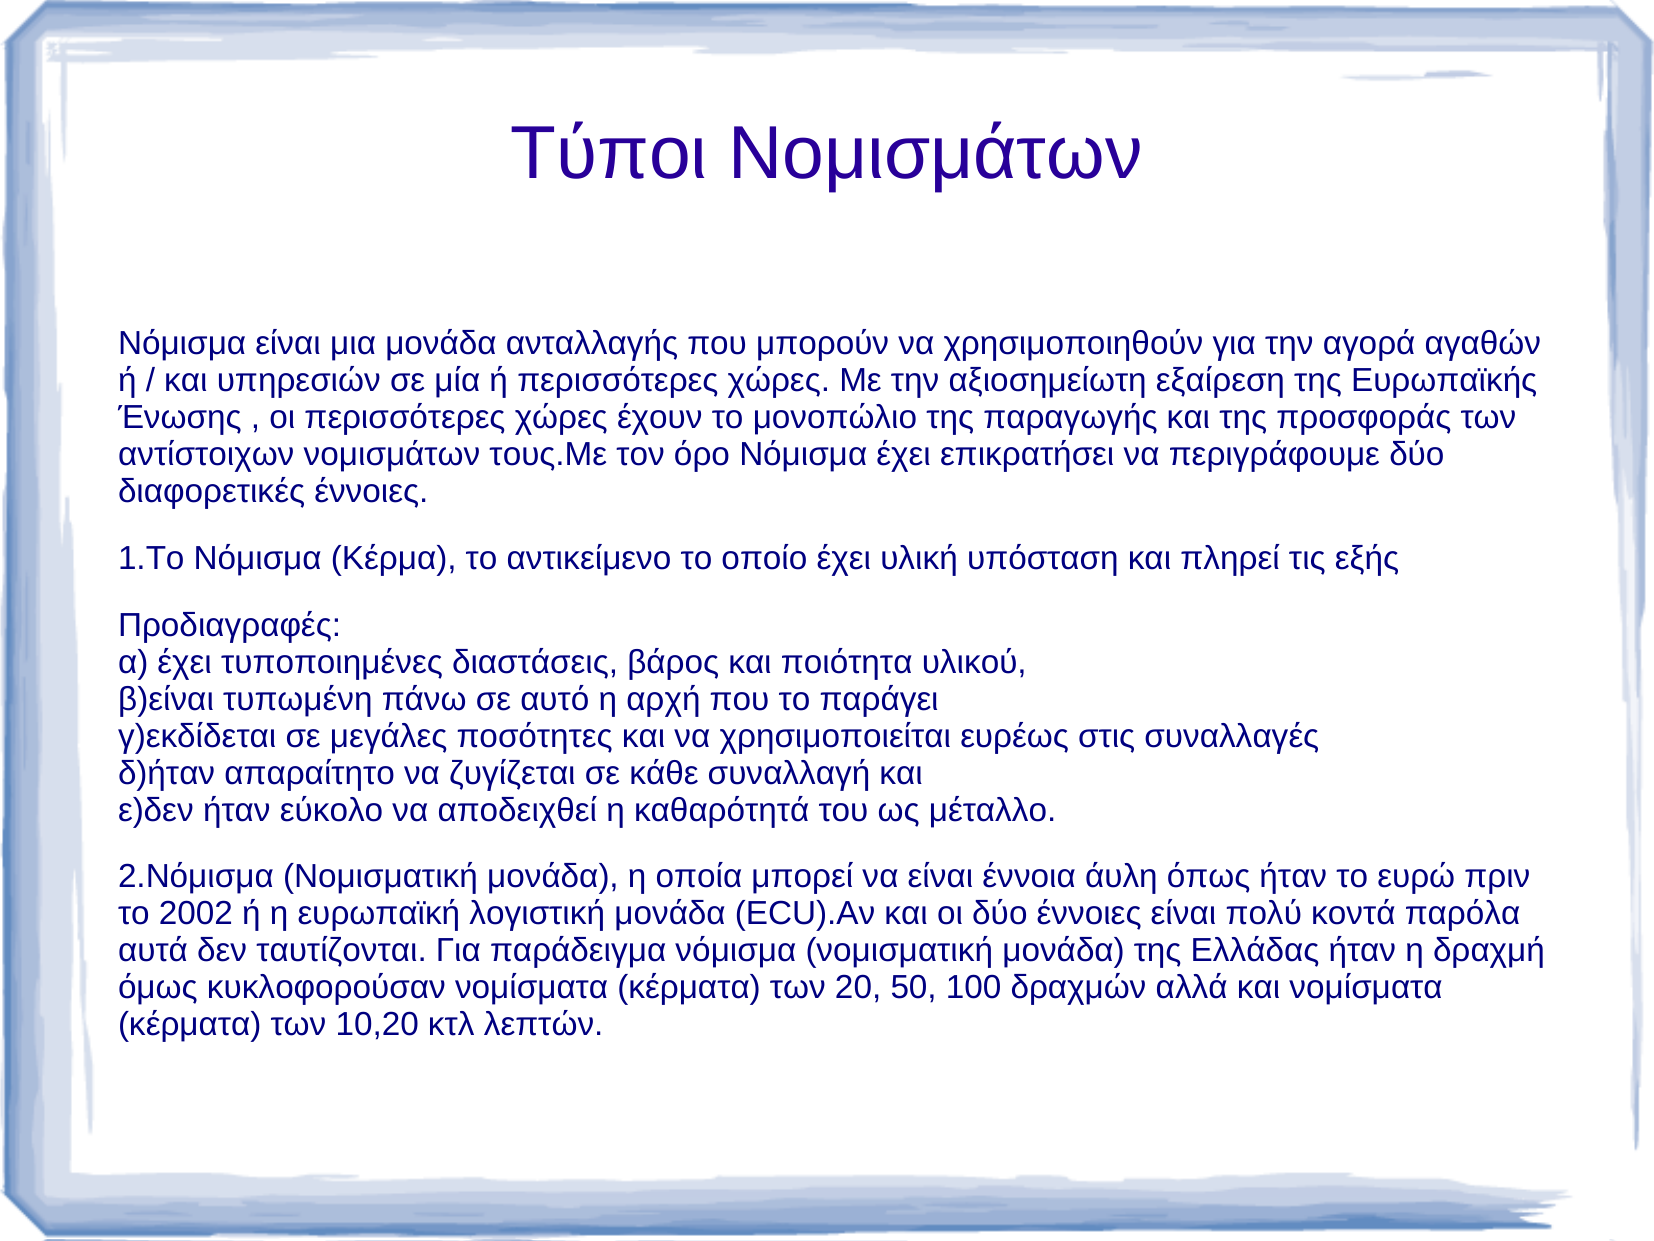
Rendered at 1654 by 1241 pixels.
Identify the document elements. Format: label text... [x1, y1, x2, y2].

list Νόμισμα είναι μια μονάδα ανταλλαγής που μπορούν να χρησιμοποιηθούν για την αγορά αγαθών ή / και υπηρεσιών σε μία ή περισσότερες χώρες. Με την αξιοσημείωτη εξαίρεση της Ευρωπαϊκής Ένωσης , οι περισσότερες χώρες έχουν το μονοπώλιο της παραγωγής και της προσφοράς των αντίστοιχων νομισμάτων τους.Με τον όρο Νόμισμα έχει επικρατήσει να περιγράφουμε δύο διαφορετικές έννοιες. 1.Το Νόμισμα (Κέρμα), το αντικείμενο το οποίο έχει υλική υπόσταση και πληρεί τις εξής Προδιαγραφές: α) έχει τυποποιημένες διαστάσεις, βάρος και ποιότητα υλικού, β)είναι τυπωμένη πάνω σε αυτό η αρχή που το παράγει γ)εκδίδεται σε μεγάλες ποσότητες και να χρησιμοποιείται ευρέως στις συναλλαγές δ)ήταν απαραίτητο να ζυγίζεται σε κάθε συναλλαγή και ε)δεν ήταν εύκολο να αποδειχθεί η καθαρότητά του ως μέταλλο. 2.Νόμισμα (Νομισματική μονάδα), η οποία μπορεί να είναι έννοια άυλη όπως ήταν το ευρώ πριν το 2002 ή η ευρωπαϊκή λογιστική μονάδα (ECU).Αν και οι δύο έννοιες είναι πολύ κοντά παρόλα αυτά δεν ταυτίζονται. Για παράδειγμα νόμισμα (νομισματική μονάδα) της Ελλάδας ήταν η δραχμή όμως κυκλοφορούσαν νομίσματα (κέρματα) των 20, 50, 100 δραχμών αλλά και νομίσματα (κέρματα) των 10,20 κτλ λεπτών. [118, 324, 1571, 1114]
title Τύποι Νομισμάτων [82, 49, 1571, 257]
picture [0, 0, 1654, 1241]
